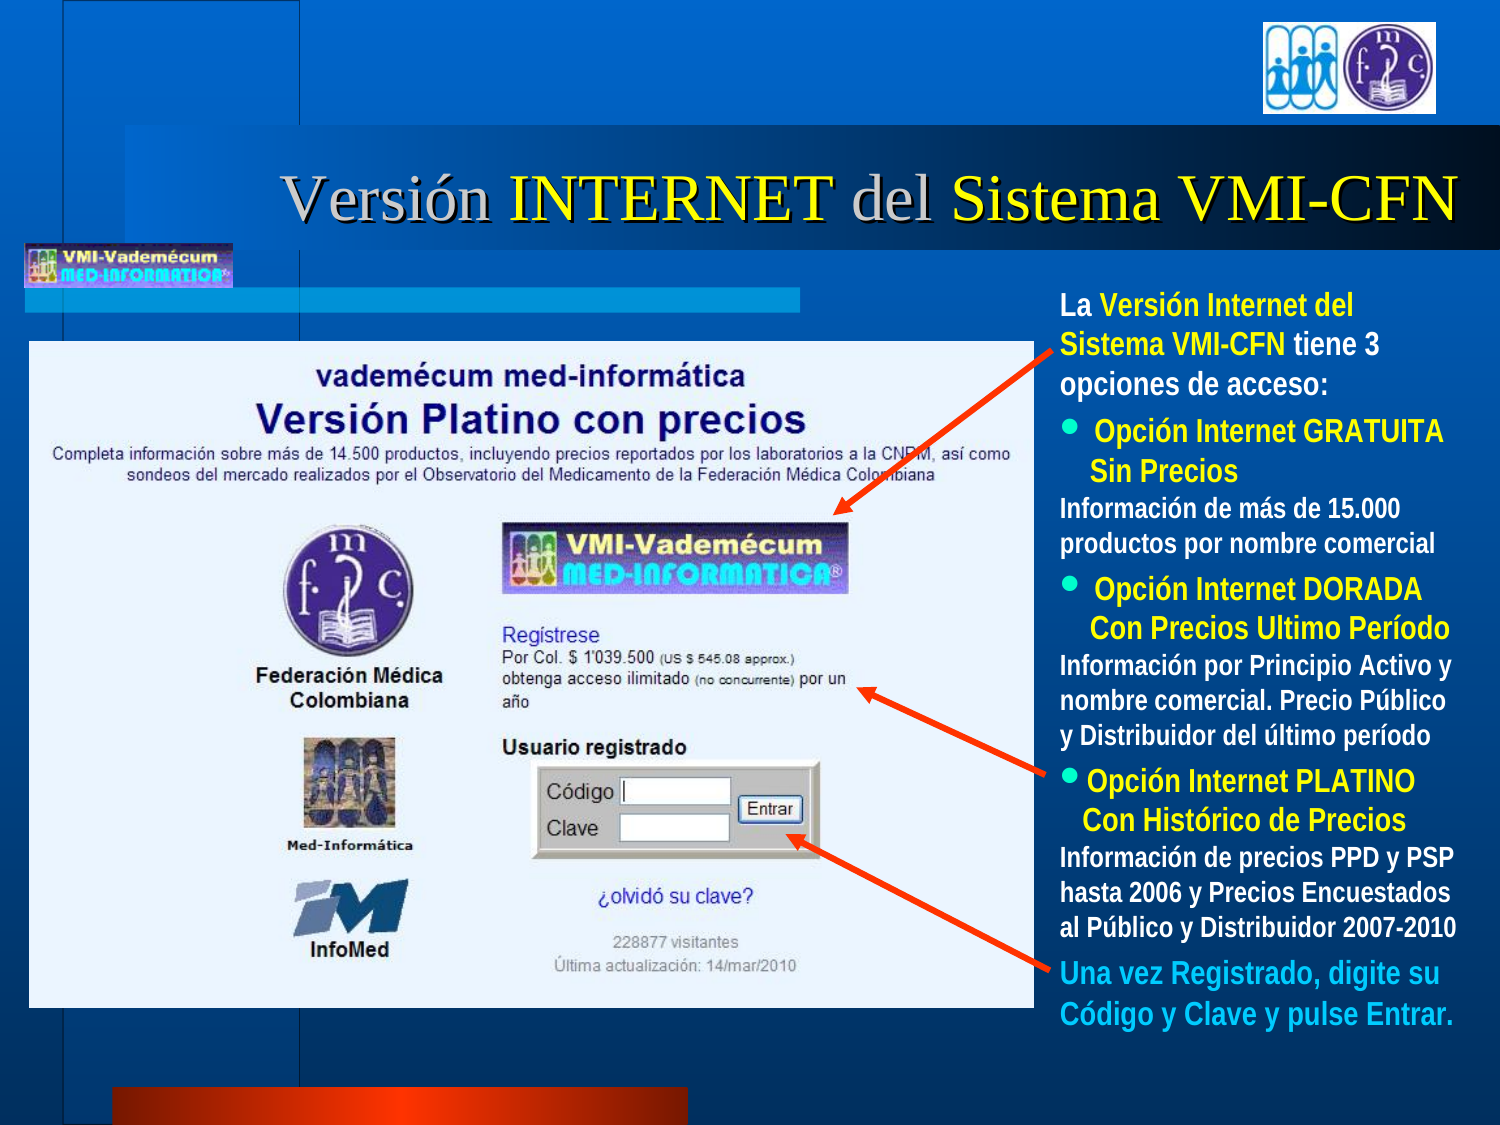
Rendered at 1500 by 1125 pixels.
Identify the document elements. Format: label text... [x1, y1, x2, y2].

chart [24, 243, 233, 288]
chart [29, 341, 1034, 1008]
text_box La Versión Internet del Sistema VMI-CFN tiene 3 opciones de acceso: Opción Internet GRATUITA Sin Precios Información de más de 15.000 productos por nombre comercial Opción Internet DORADA Con Precios Ultimo Período Información por Principio Activo y nombre comercial. Precio Público y Distribuidor del último período Opción Internet PLATINO Con Histórico de Precios Información de precios PPD y PSP hasta 2006 y Precios Encuestados al Público y Distribuidor 2007-2010 Una vez Registrado, digite su Código y Clave y pulse Entrar. [1045, 274, 1476, 1040]
text_box Versión INTERNET del Sistema VMI-CFN [50, 99, 1476, 288]
picture [1263, 22, 1436, 114]
